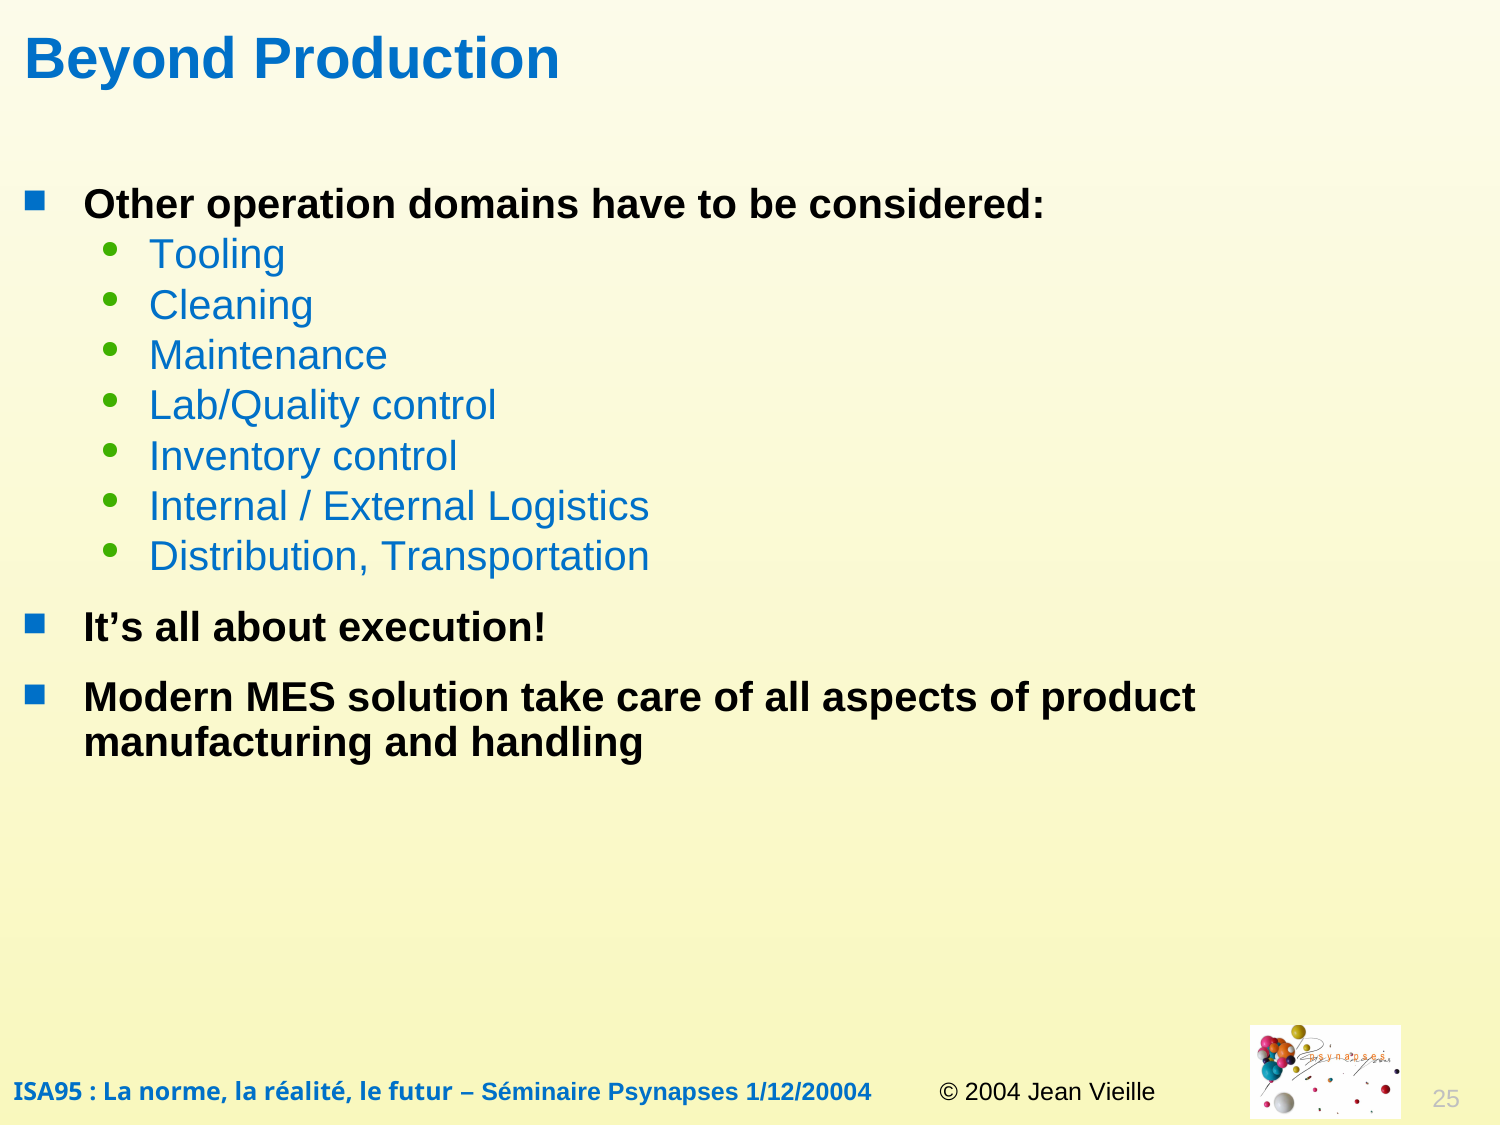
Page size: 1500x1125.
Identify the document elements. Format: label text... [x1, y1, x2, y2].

picture [1250, 1026, 1401, 1119]
list Other operation domains have to be considered: Tooling Cleaning Maintenance Lab/Quality control Inventory control Internal / External Logistics Distribution, Transportation It’s all about execution! Modern MES solution take care of all aspects of product manufacturing and handling [12, 174, 1476, 1026]
title Beyond Production [9, 12, 1476, 151]
